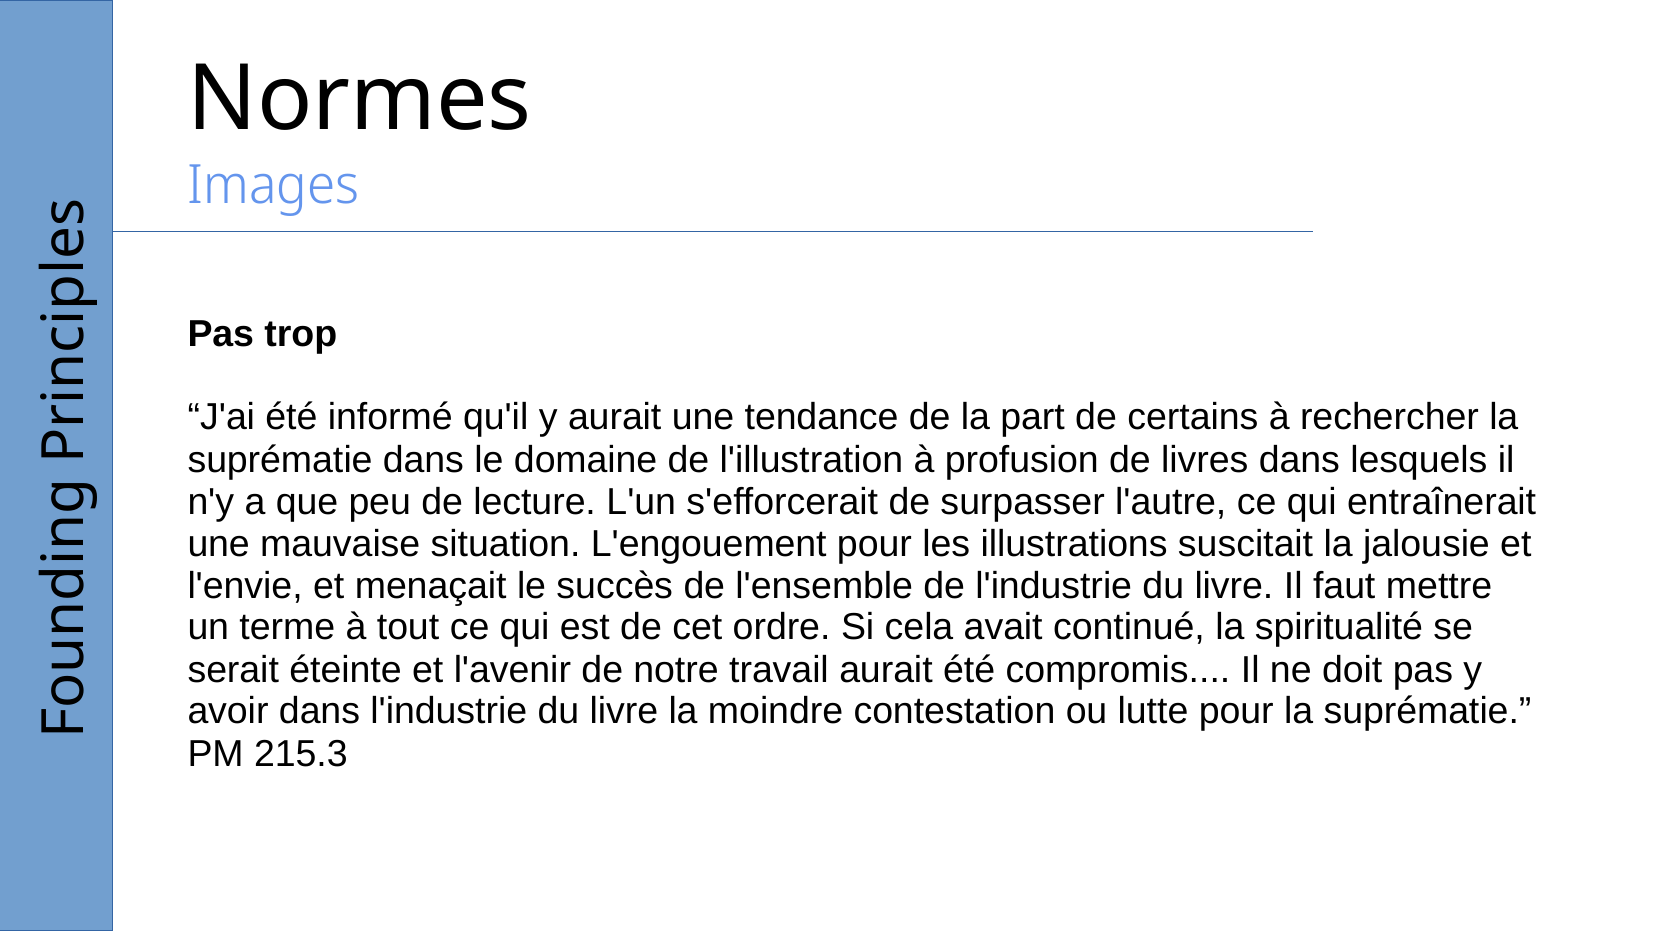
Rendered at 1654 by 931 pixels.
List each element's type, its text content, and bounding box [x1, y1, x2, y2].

subtitle Pas trop “J'ai été informé qu'il y aurait une tendance de la part de certains à rechercher la suprématie dans le domaine de l'illustration à profusion de livres dans lesquels il n'y a que peu de lecture. L'un s'efforcerait de surpasser l'autre, ce qui entraînerait une mauvaise situation. L'engouement pour les illustrations suscitait la jalousie et l'envie, et menaçait le succès de l'ensemble de l'industrie du livre. Il faut mettre un terme à tout ce qui est de cet ordre. Si cela avait continué, la spiritualité se serait éteinte et l'avenir de notre travail aurait été compromis.... Il ne doit pas y avoir dans l'industrie du livre la moindre contestation ou lutte pour la suprématie.” PM 215.3 [187, 312, 1538, 863]
title Normes [187, 33, 1571, 125]
text_box [0, 0, 113, 931]
title Images [187, 125, 1571, 239]
text_box Founding Principles [13, 37, 105, 901]
